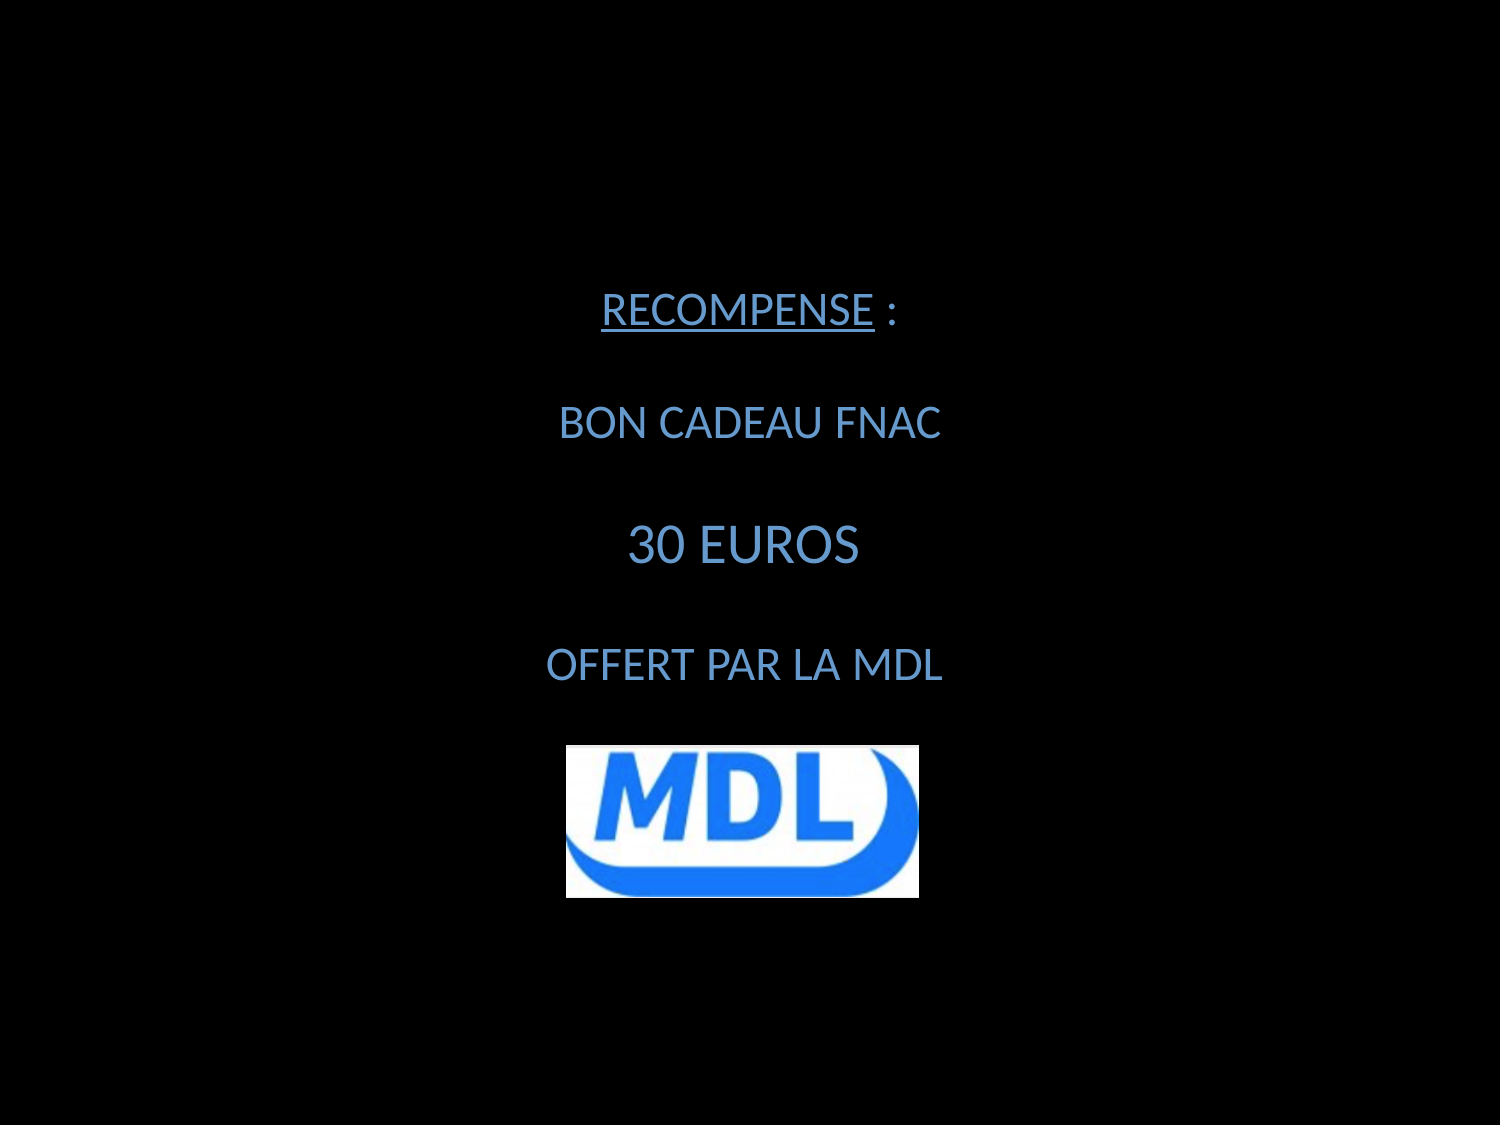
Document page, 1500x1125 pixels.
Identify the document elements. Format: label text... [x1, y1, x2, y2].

picture [566, 745, 919, 898]
list RECOMPENSE : BON CADEAU FNAC 30 EUROS OFFERT PAR LA MDL [75, 263, 1425, 916]
